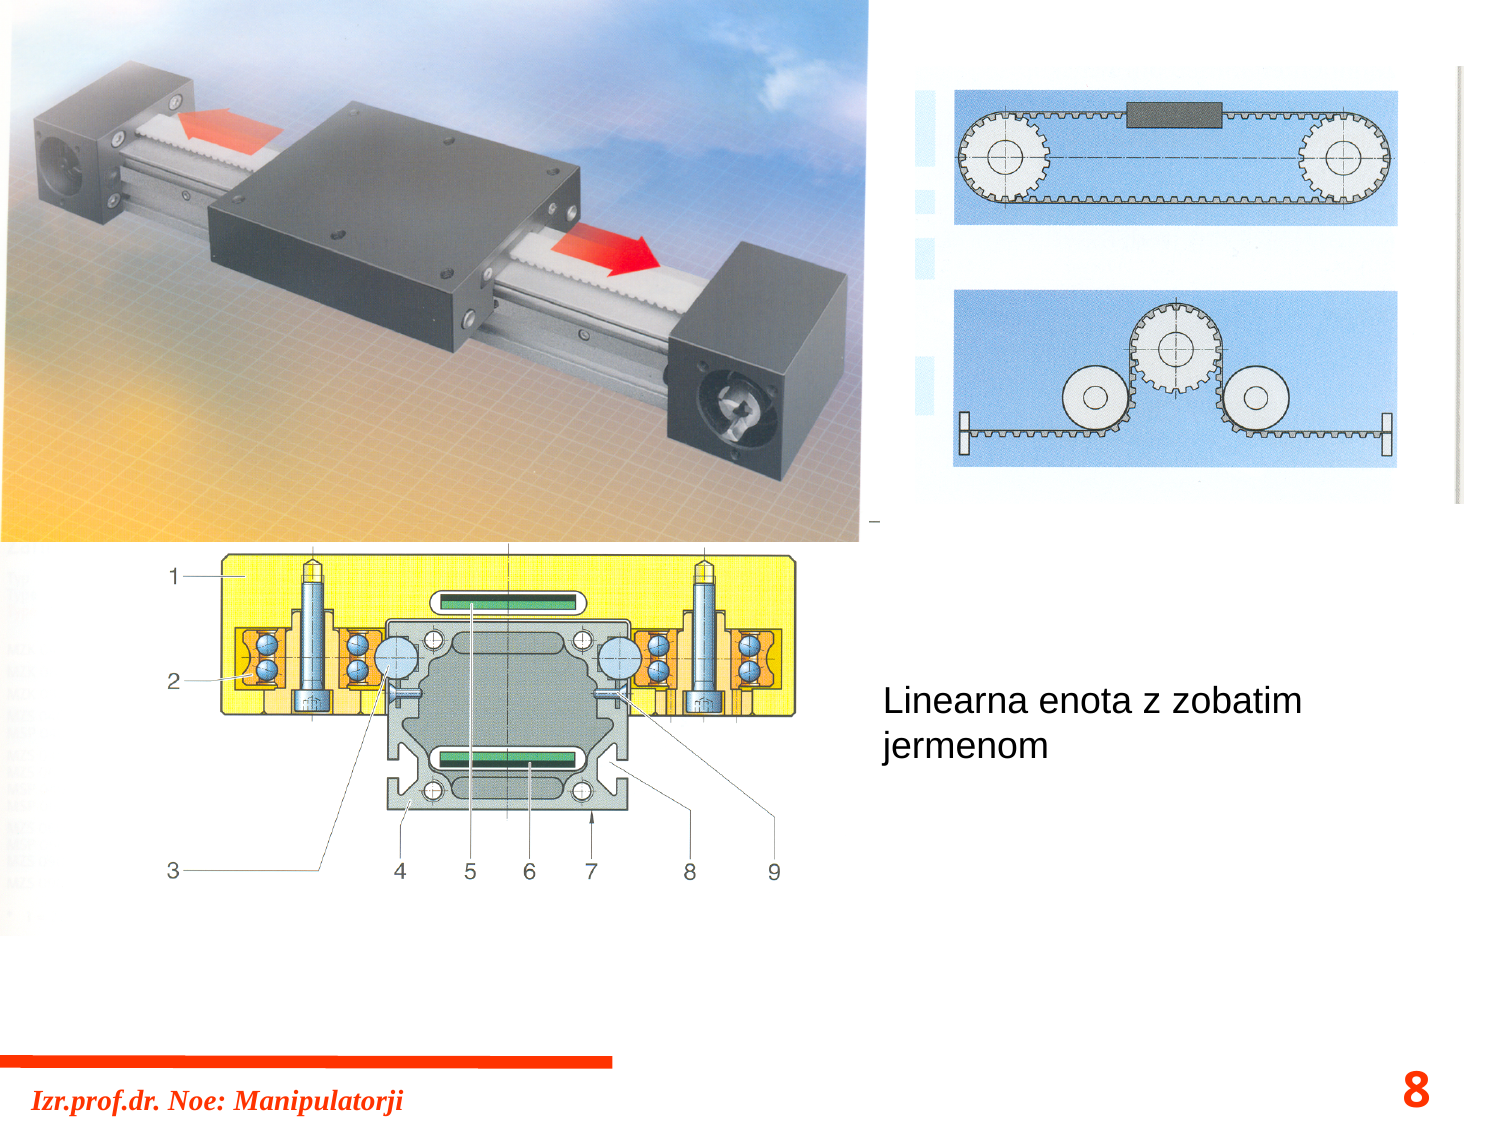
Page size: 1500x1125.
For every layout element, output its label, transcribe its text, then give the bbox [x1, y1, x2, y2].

picture [0, 0, 880, 936]
text_box Linearna enota z zobatim jermenom [868, 668, 1424, 774]
picture [915, 66, 1464, 504]
